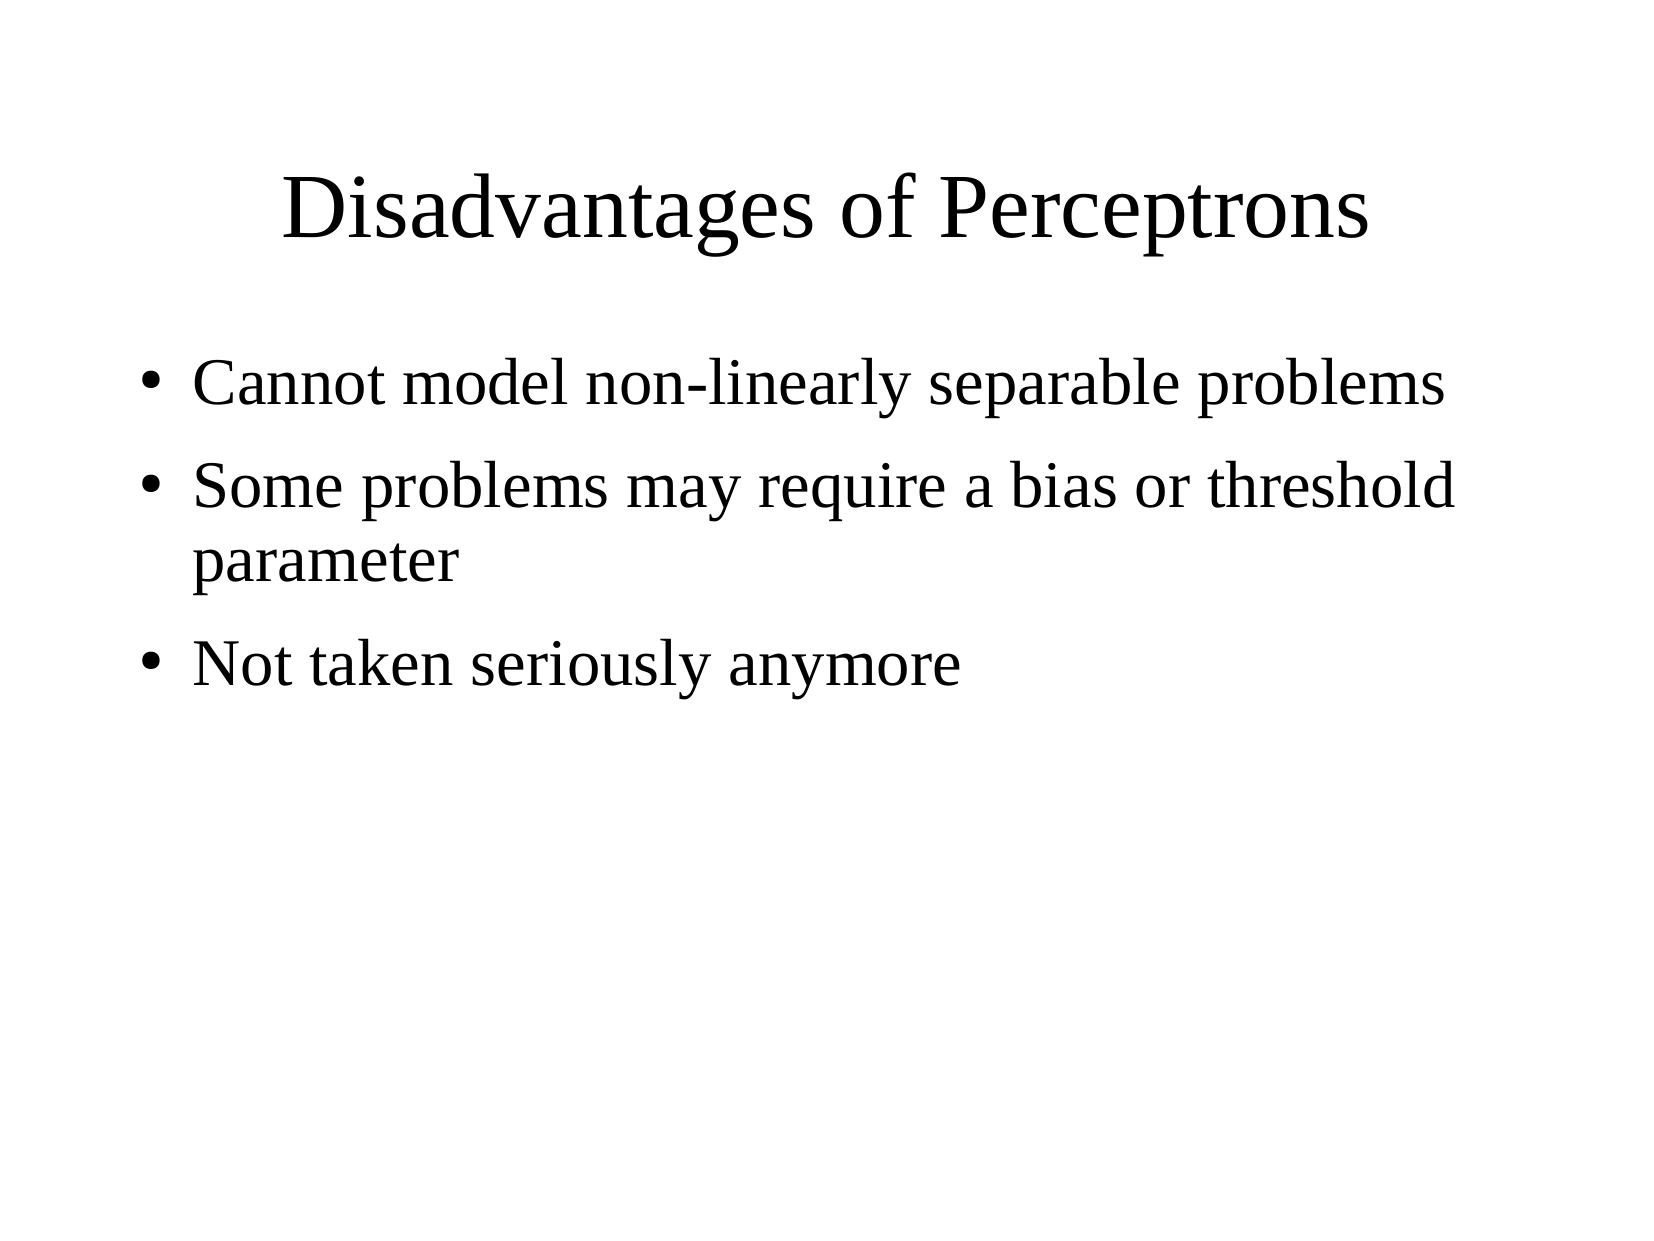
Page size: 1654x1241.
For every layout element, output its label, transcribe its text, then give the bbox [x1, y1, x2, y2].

title Disadvantages of Perceptrons [121, 102, 1534, 311]
list Cannot model non-linearly separable problems Some problems may require a bias or threshold parameter Not taken seriously anymore [121, 344, 1534, 1127]
